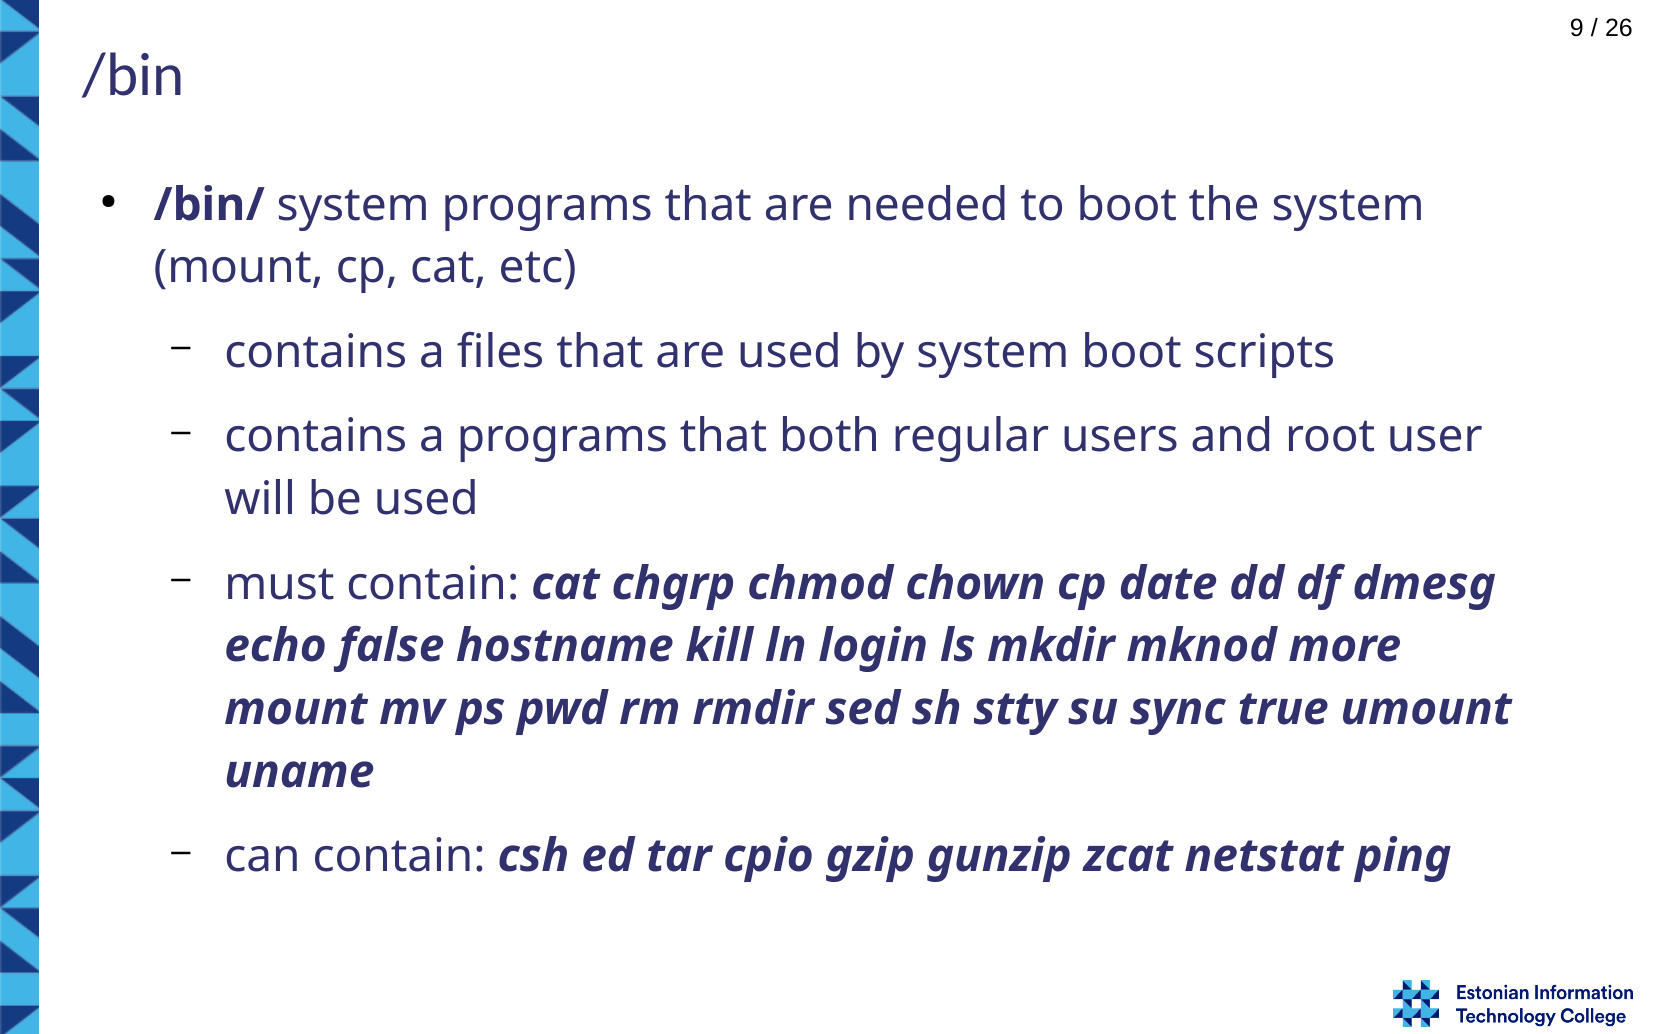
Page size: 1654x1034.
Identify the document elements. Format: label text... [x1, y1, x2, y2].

list /bin/ system programs that are needed to boot the system (mount, cp, cat, etc) contains a files that are used by system boot scripts contains a programs that both regular users and root user will be used must contain: cat chgrp chmod chown cp date dd df dmesg echo false hostname kill ln login ls mkdir mknod more mount mv ps pwd rm rmdir sed sh stty su sync true umount uname can contain: csh ed tar cpio gzip gunzip zcat netstat ping [82, 170, 1538, 914]
picture [1393, 980, 1633, 1027]
title /bin [82, 41, 1571, 119]
